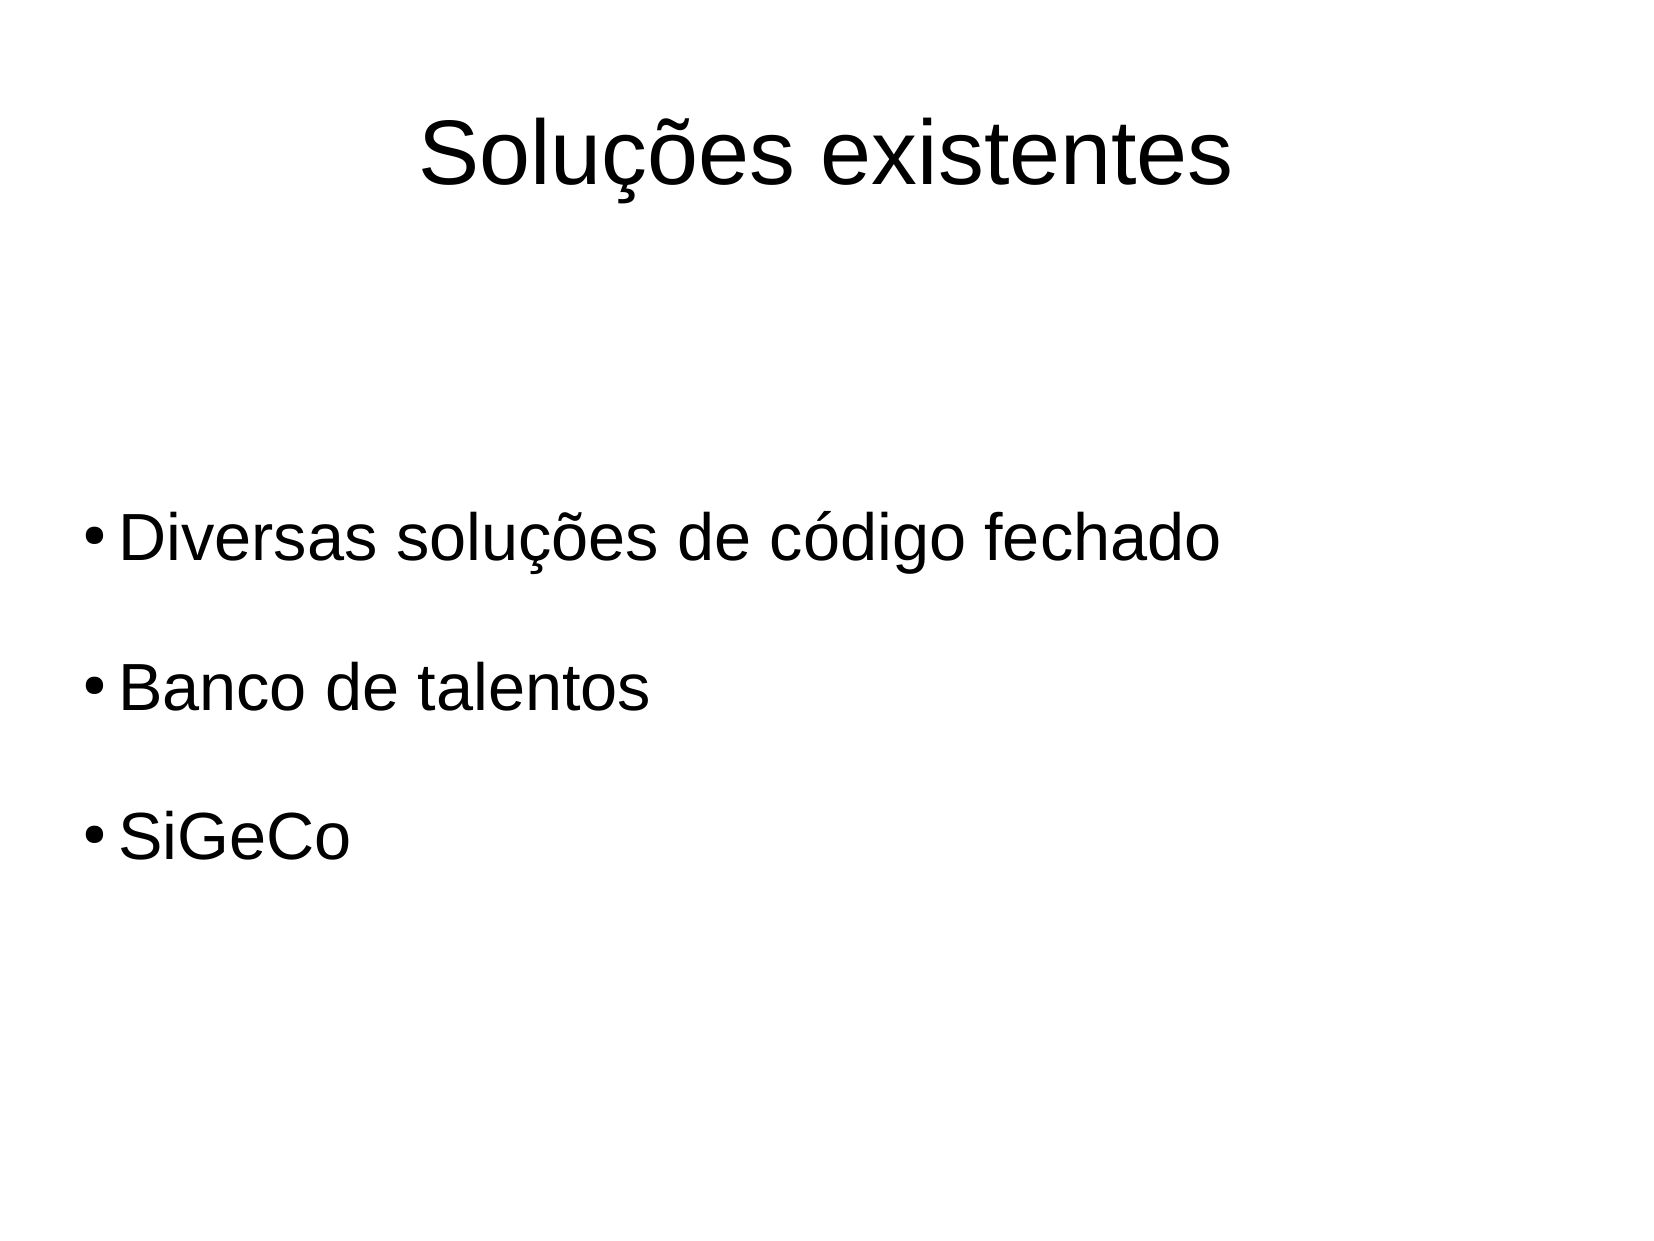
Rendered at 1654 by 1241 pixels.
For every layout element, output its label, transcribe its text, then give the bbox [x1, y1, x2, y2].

title Soluções existentes [82, 49, 1571, 257]
subtitle Diversas soluções de código fechado Banco de talentos SiGeCo [82, 290, 1571, 1010]
